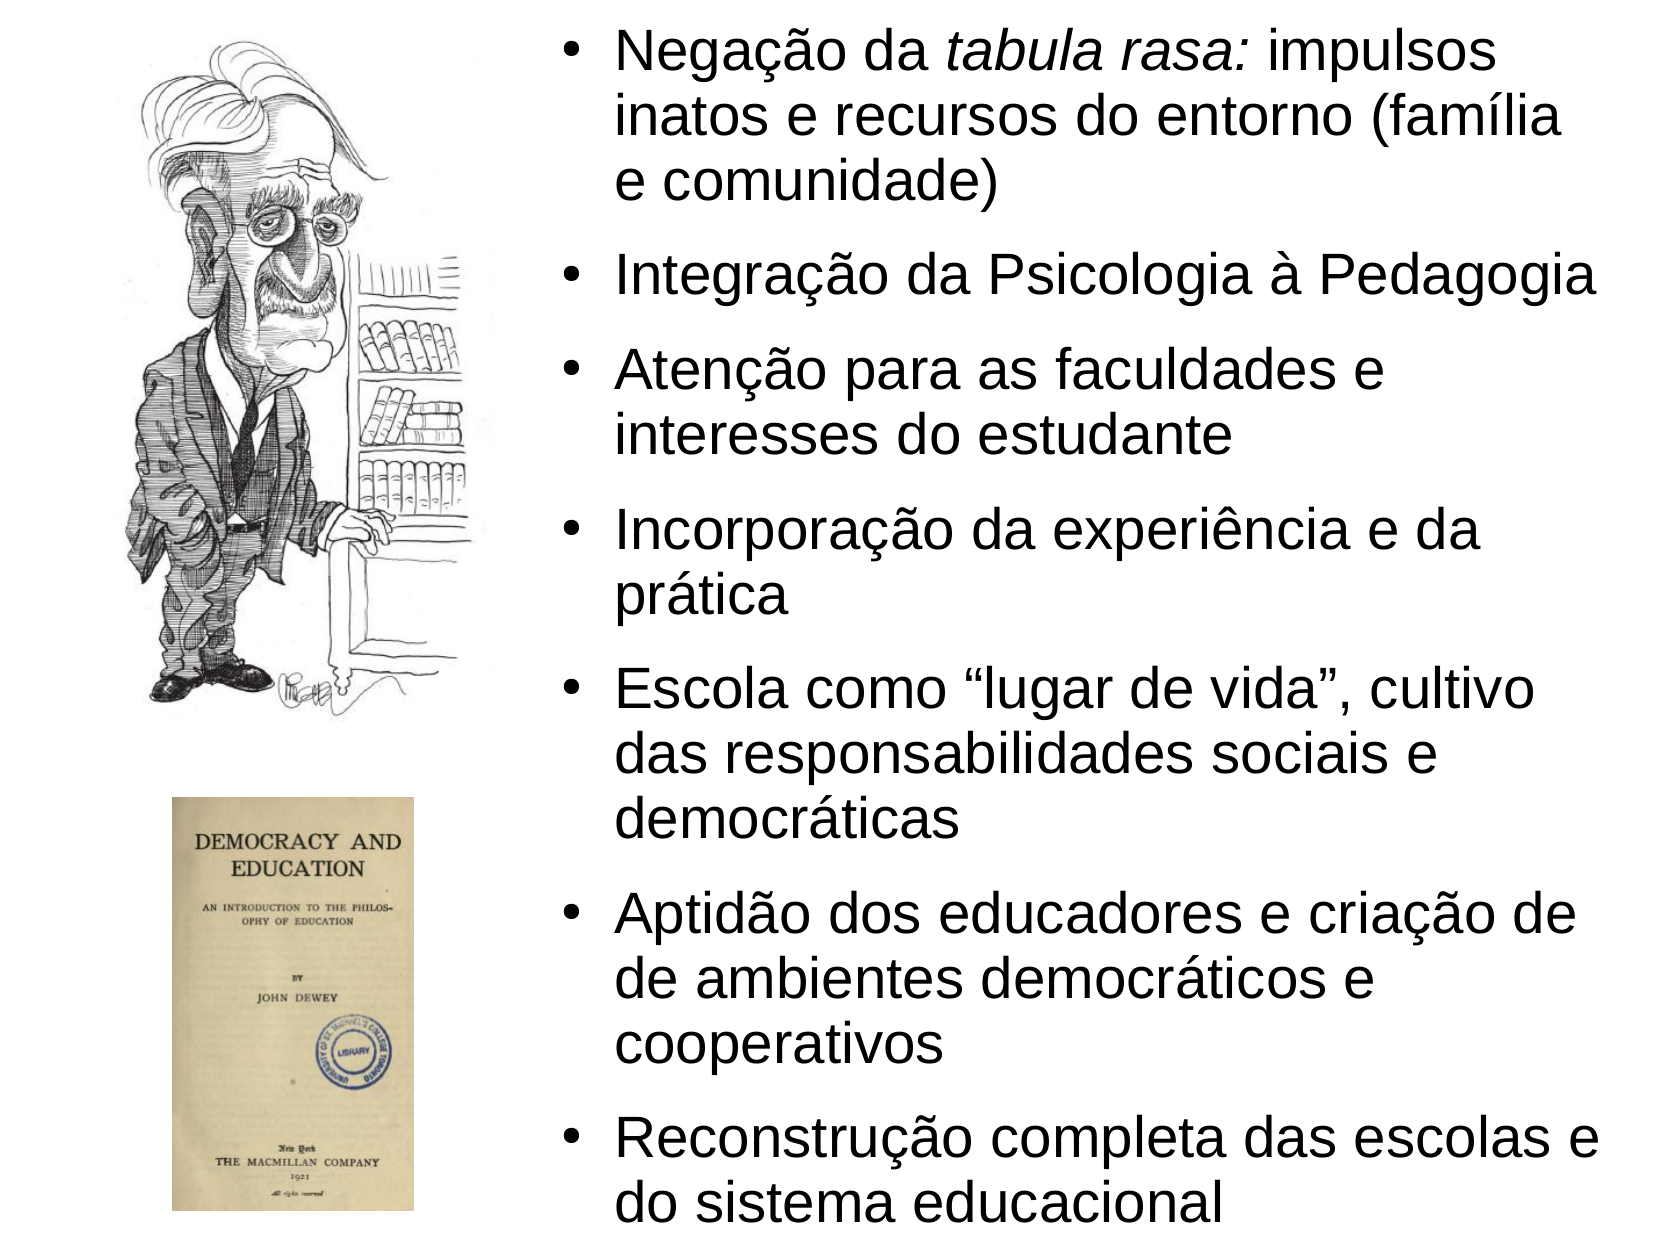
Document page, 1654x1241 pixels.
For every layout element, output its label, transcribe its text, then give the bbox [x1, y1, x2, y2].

picture [172, 797, 414, 1211]
list Negação da tabula rasa: impulsos inatos e recursos do entorno (família e comunidade) Integração da Psicologia à Pedagogia Atenção para as faculdades e interesses do estudante Incorporação da experiência e da prática Escola como “lugar de vida”, cultivo das responsabilidades sociais e democráticas Aptidão dos educadores e criação de de ambientes democráticos e cooperativos Reconstrução completa das escolas e do sistema educacional [543, 17, 1607, 1236]
picture [59, 7, 498, 727]
